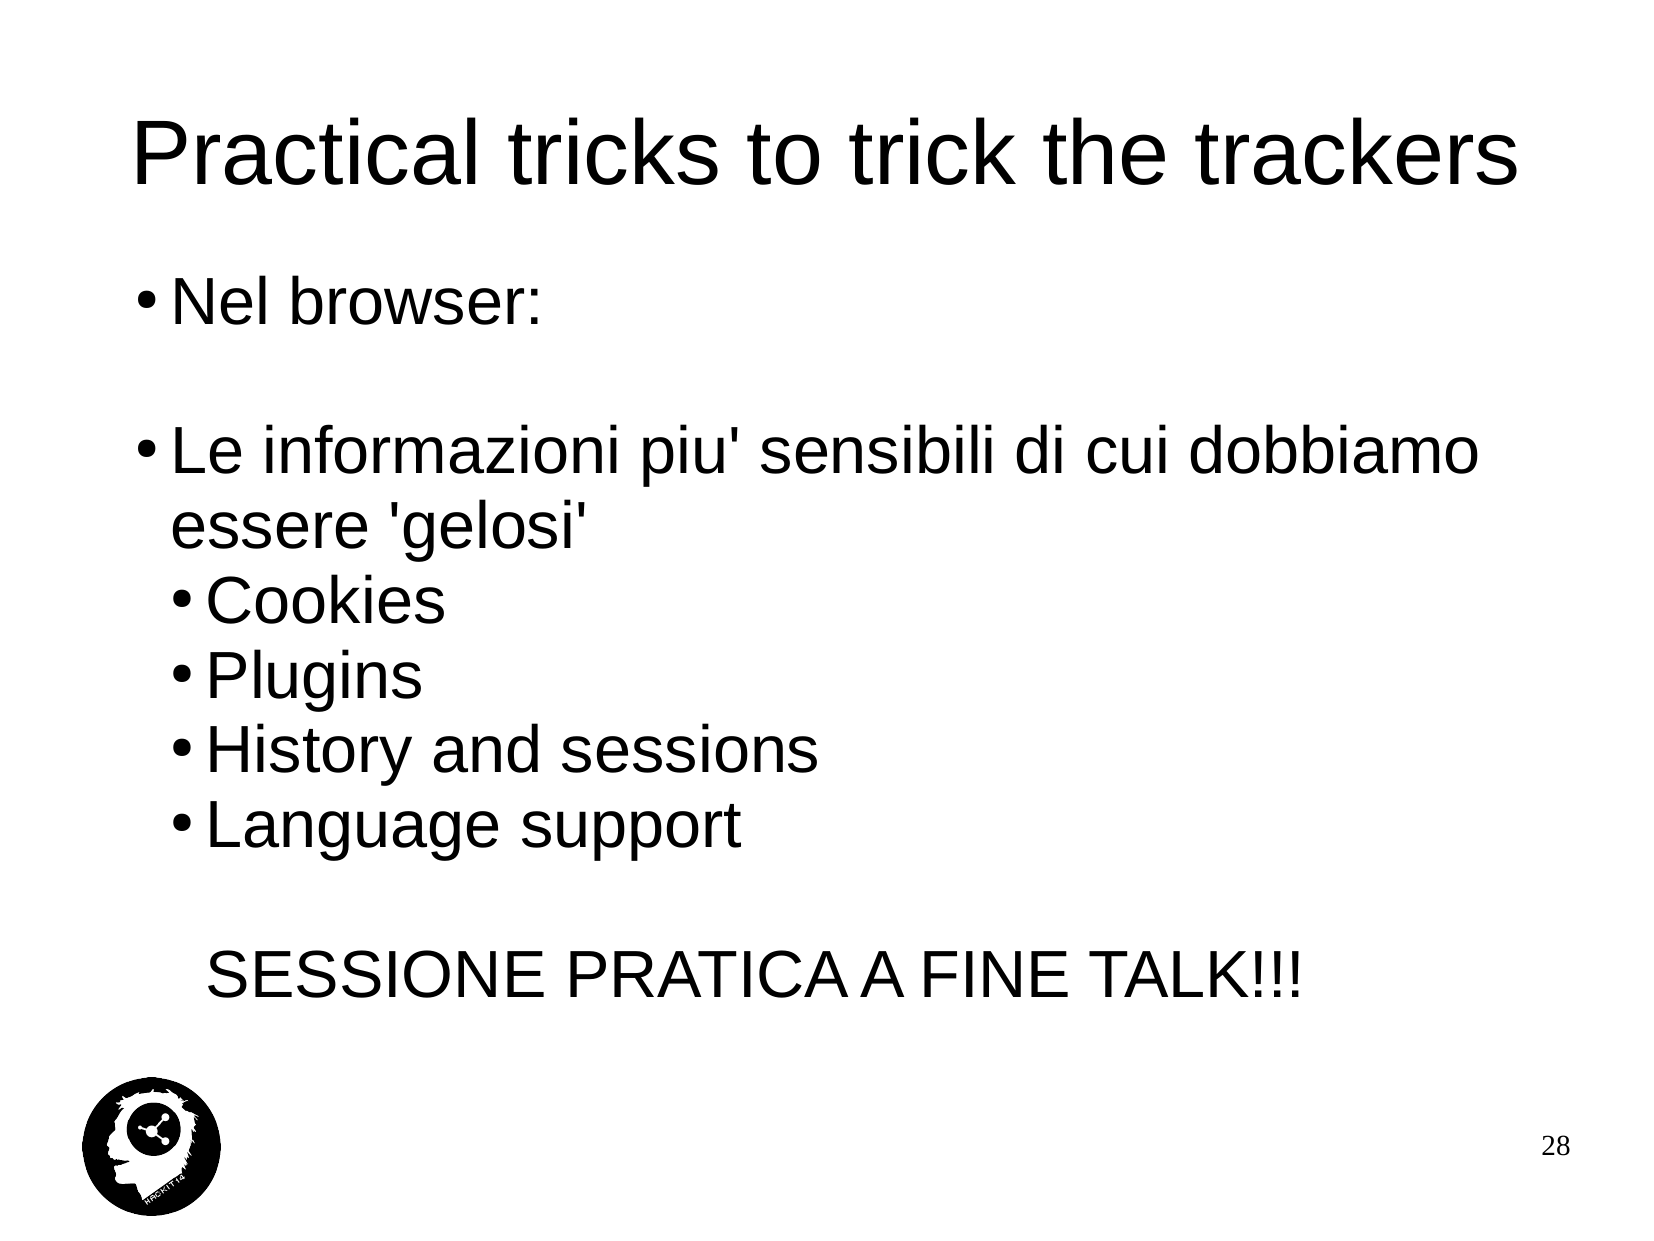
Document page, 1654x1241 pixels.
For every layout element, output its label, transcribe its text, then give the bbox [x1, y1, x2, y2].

picture [82, 1077, 221, 1216]
text_box Nel browser: Le informazioni piu' sensibili di cui dobbiamo essere 'gelosi' Cookies Plugins History and sessions Language support SESSIONE PRATICA A FINE TALK!!! [120, 256, 1531, 1094]
title Practical tricks to trick the trackers [82, 49, 1571, 257]
